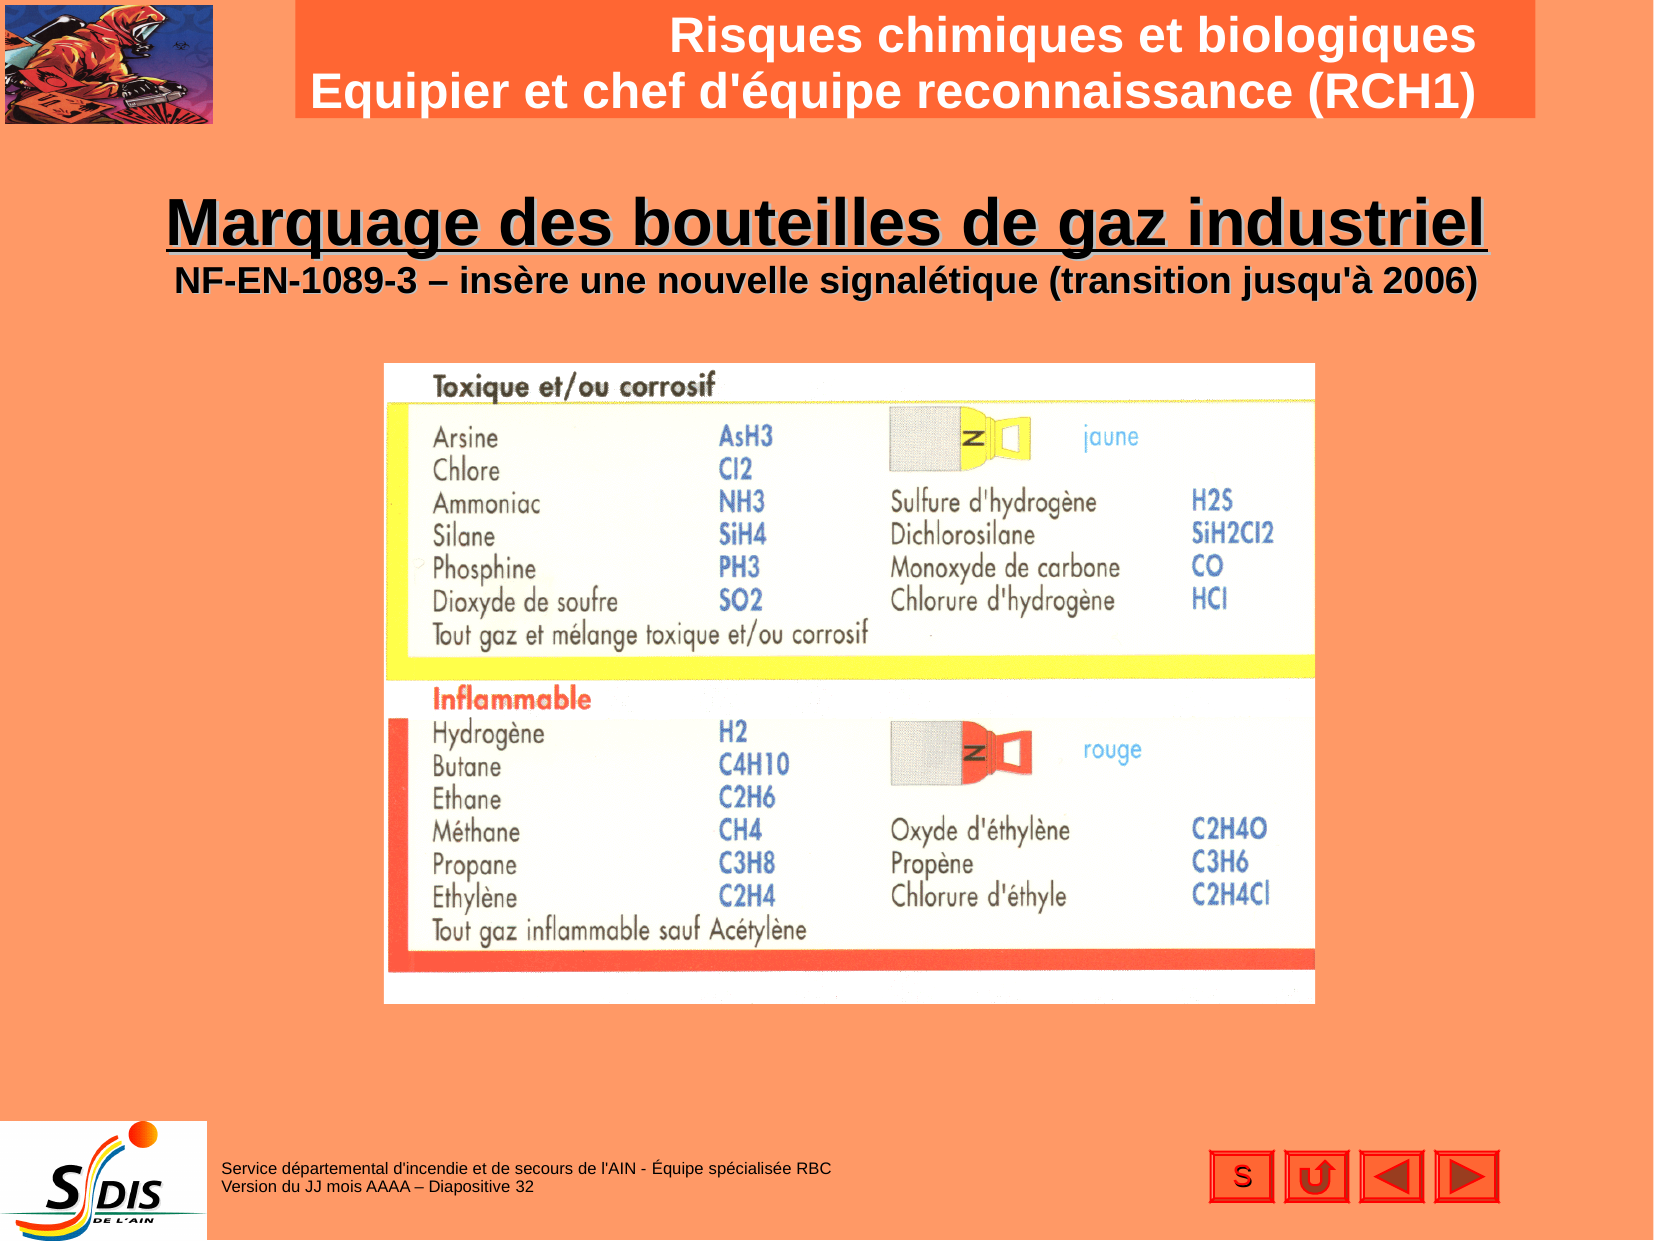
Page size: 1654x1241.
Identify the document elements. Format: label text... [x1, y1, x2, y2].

text_box [1212, 1151, 1274, 1202]
picture [383, 363, 1316, 1004]
text_box [1437, 1151, 1499, 1202]
picture [0, 1121, 207, 1241]
text_box Marquage des bouteilles de gaz industriel NF-EN-1089-3 – insère une nouvelle signalétique (transition jusqu'à 2006) [118, 177, 1536, 310]
text_box [1362, 1151, 1424, 1202]
picture [5, 5, 213, 124]
text_box S [1217, 1151, 1267, 1200]
text_box [1287, 1151, 1349, 1202]
